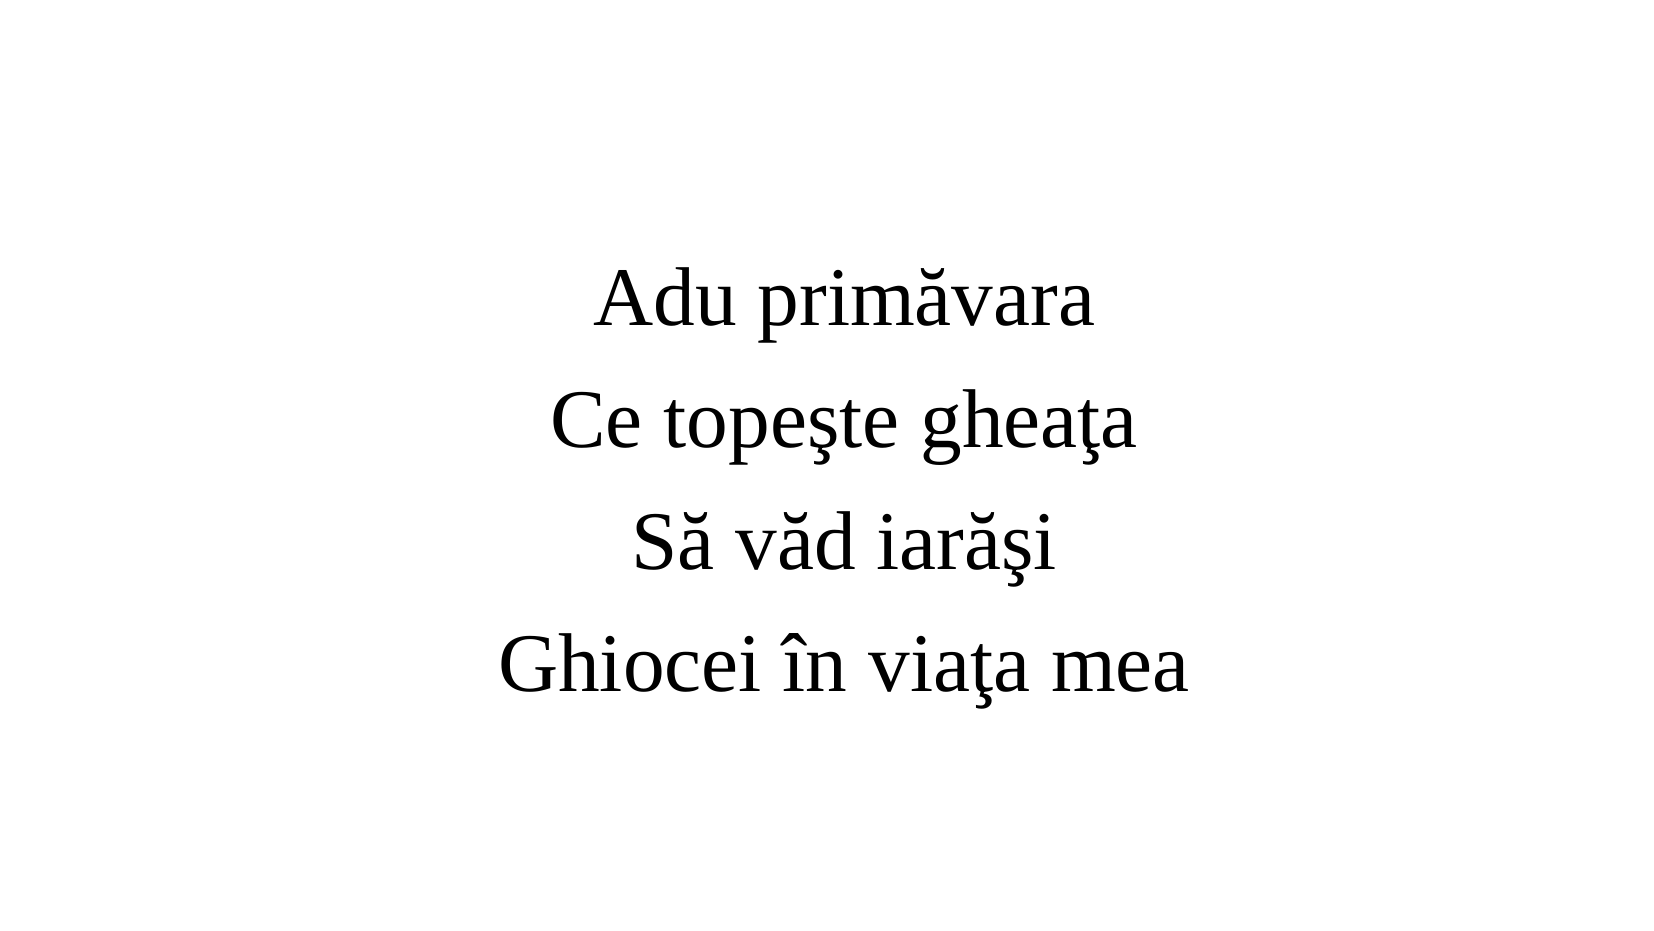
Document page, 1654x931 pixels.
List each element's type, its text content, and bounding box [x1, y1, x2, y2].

subtitle Adu primăvara Ce topeşte gheaţa Să văd iarăşi Ghiocei în viaţa mea [177, 242, 1512, 709]
